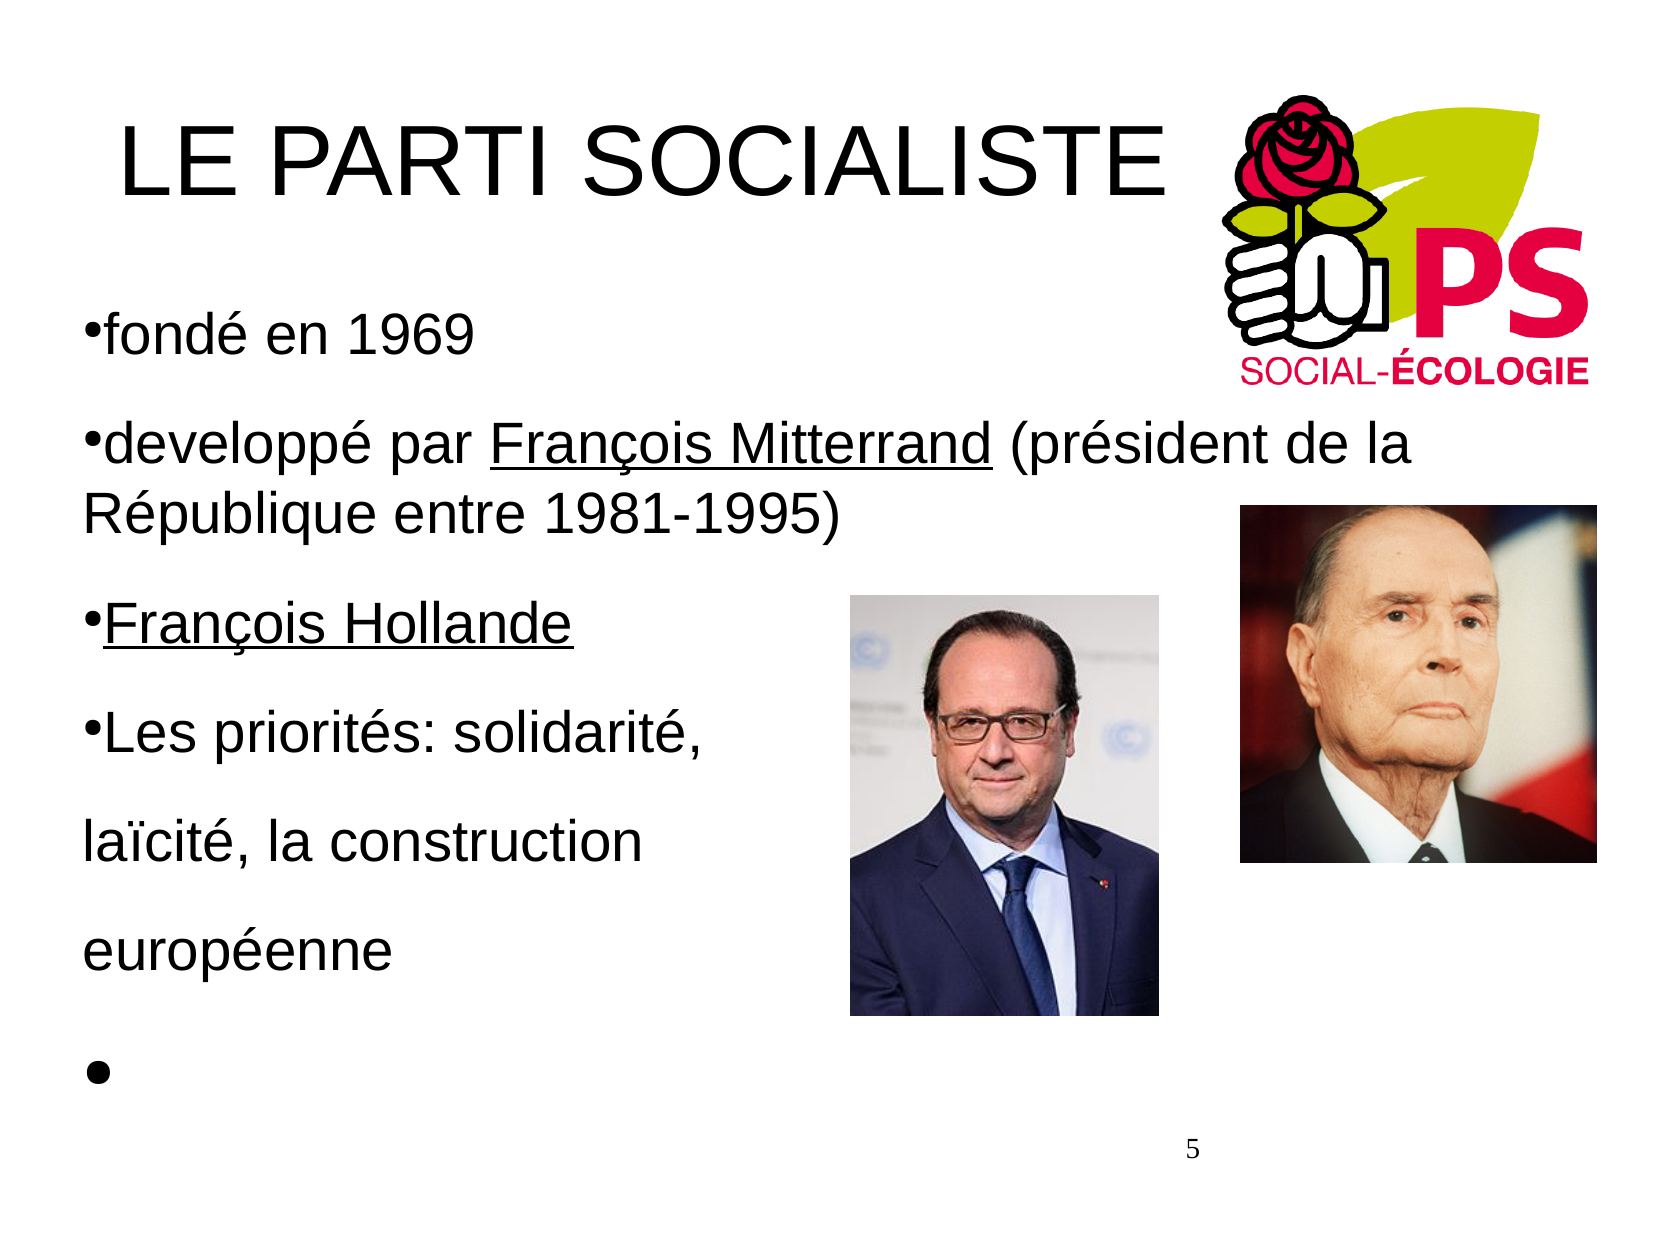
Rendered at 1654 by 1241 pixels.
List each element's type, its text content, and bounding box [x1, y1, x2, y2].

text_box [1185, 1129, 1571, 1216]
picture [1240, 505, 1597, 863]
list fondé en 1969 developpé par François Mitterrand (président de la République entre 1981-1995) François Hollande Les priorités: solidarité, laïcité, la construction européenne [82, 296, 1571, 1016]
picture [1192, 26, 1619, 453]
title LE PARTI SOCIALISTE [35, 26, 1192, 284]
picture [850, 595, 1159, 1016]
